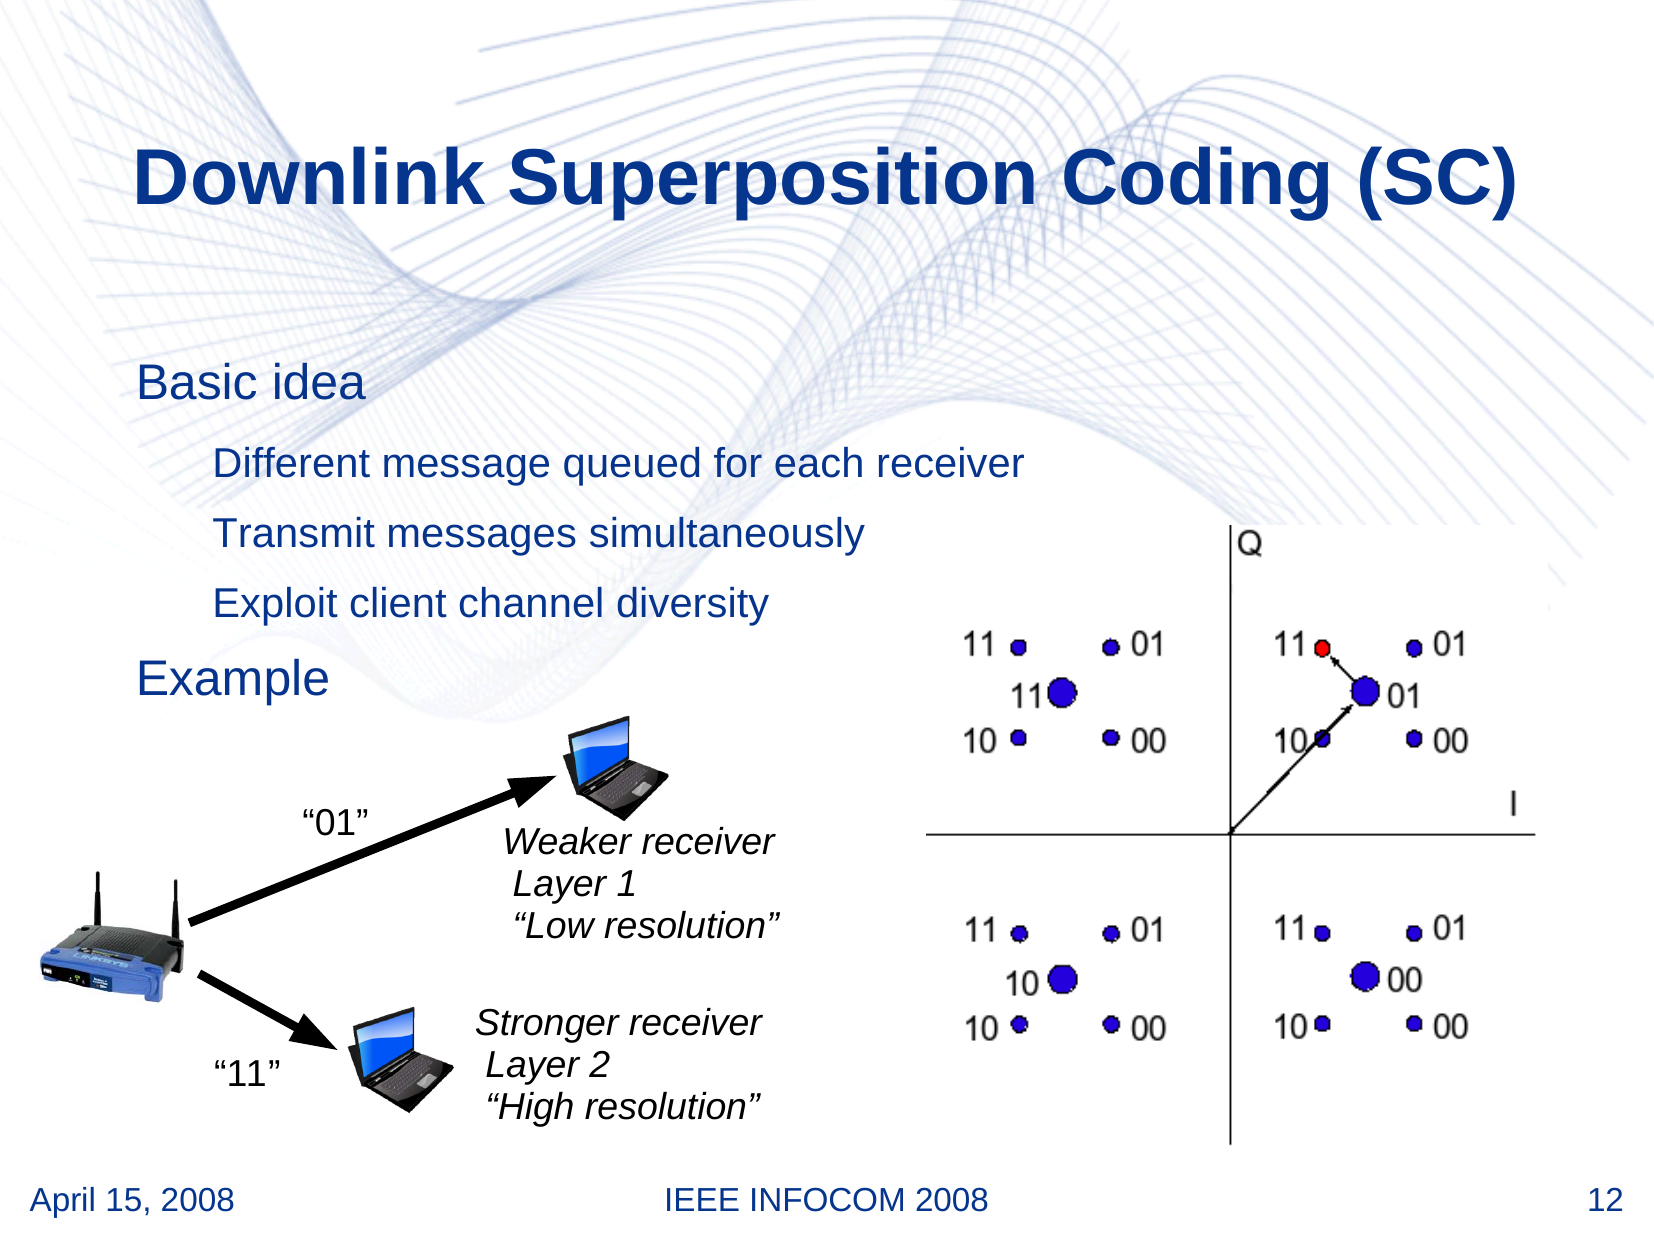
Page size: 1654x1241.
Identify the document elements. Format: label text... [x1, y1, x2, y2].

text_box “01” [287, 793, 384, 851]
list Basic idea Different message queued for each receiver Transmit messages simultaneously Exploit client channel diversity Example [118, 354, 1536, 706]
text_box Weaker receiver Layer 1 “Low resolution” [487, 813, 807, 954]
text_box Stronger receiver Layer 2 “High resolution” [460, 994, 788, 1136]
picture [0, 0, 1654, 1241]
title Downlink Superposition Coding (SC) [118, 66, 1536, 288]
text_box “11” [199, 1045, 296, 1103]
